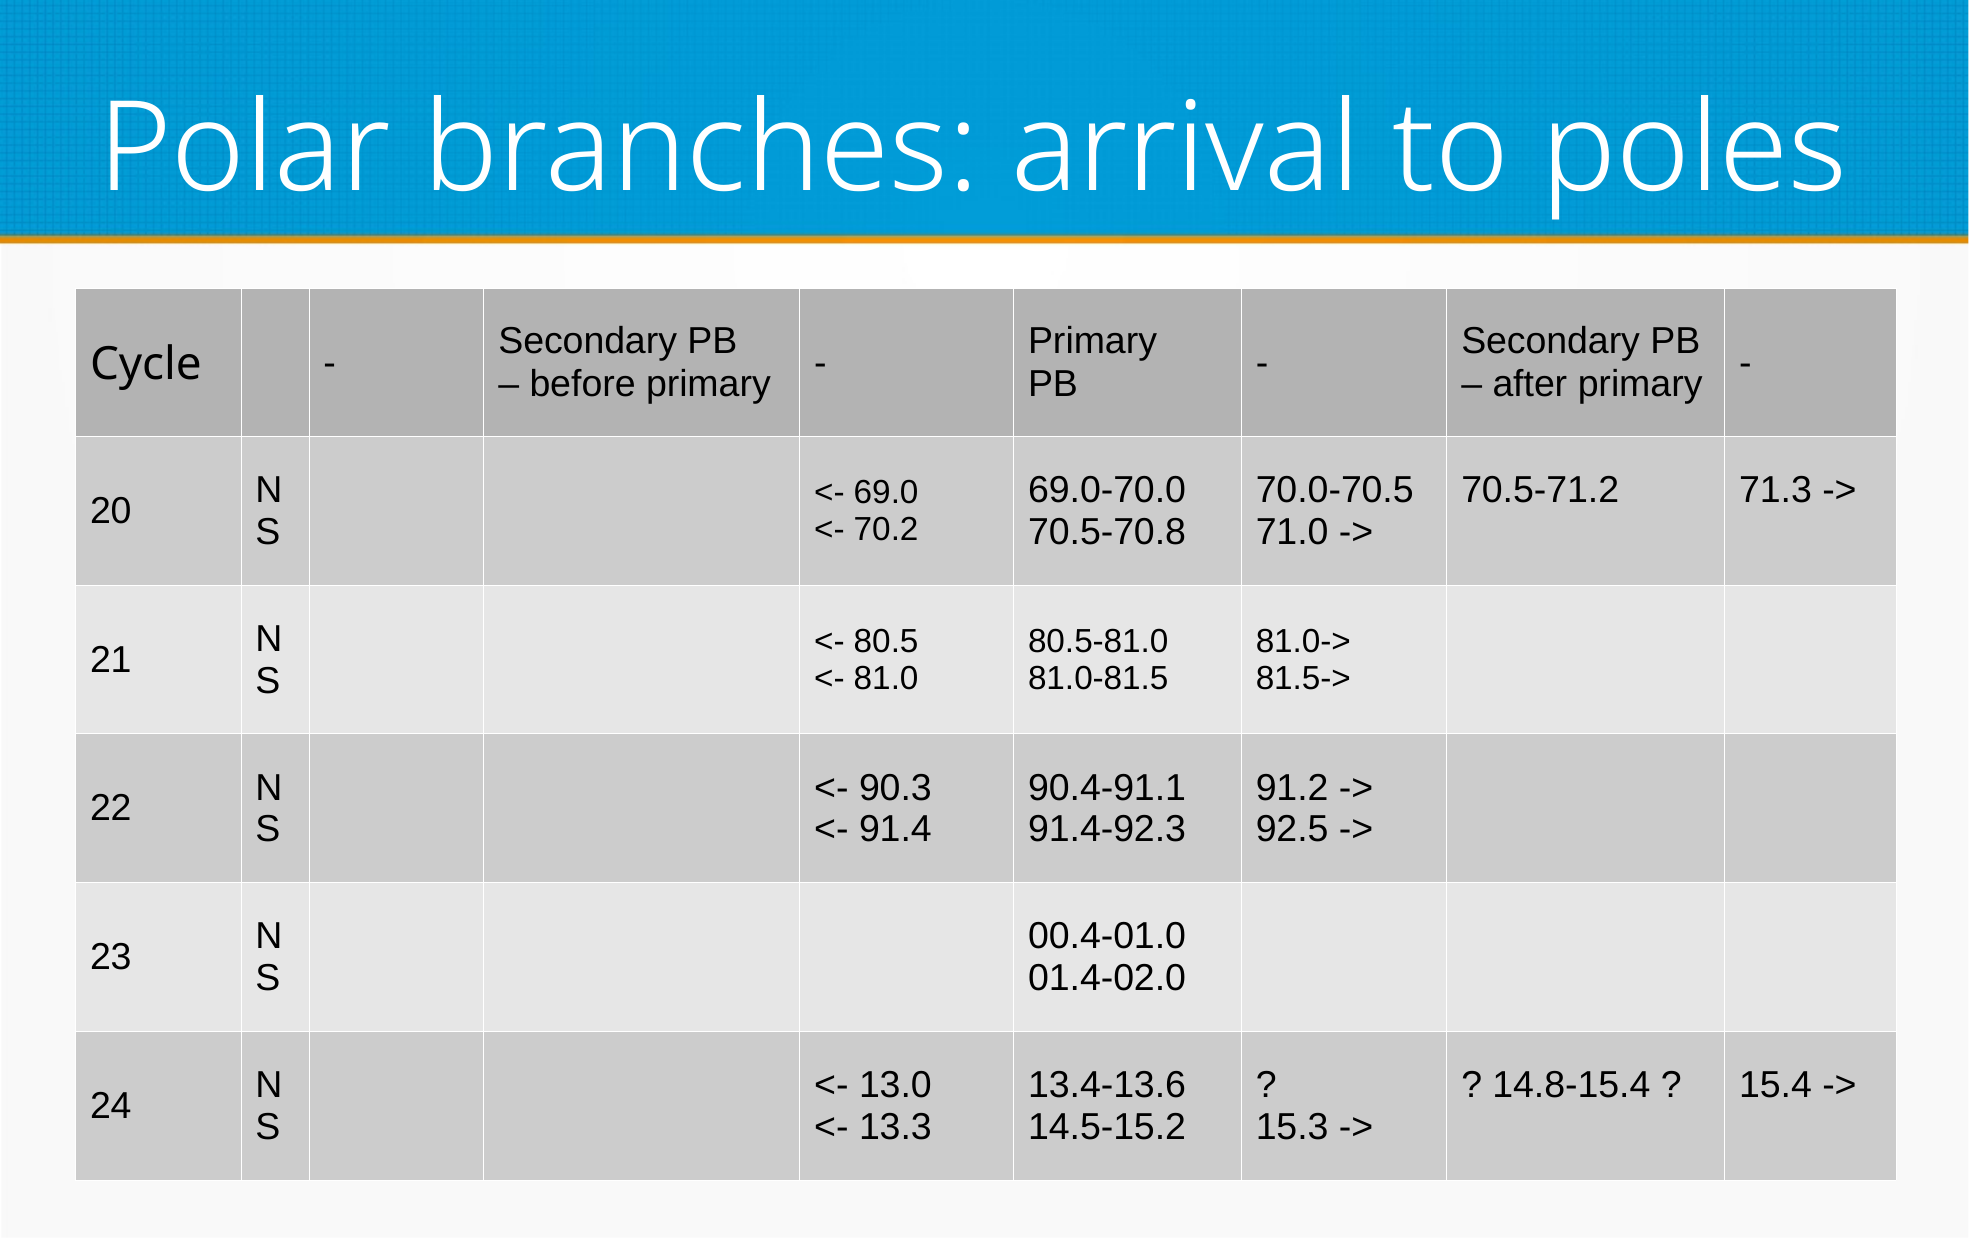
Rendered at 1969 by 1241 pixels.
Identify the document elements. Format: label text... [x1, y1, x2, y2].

table_cell [310, 883, 483, 1031]
table_header Secondary PB – after primary [1447, 289, 1724, 436]
table_cell [484, 734, 799, 882]
table_cell 20 [76, 437, 241, 585]
table_cell [1725, 883, 1896, 1031]
table_cell [1447, 586, 1724, 733]
table_cell N S [242, 586, 309, 733]
table_cell ? 15.3 -> [1242, 1032, 1446, 1180]
table_cell [484, 883, 799, 1031]
table_cell N S [242, 883, 309, 1031]
table_cell [310, 734, 483, 882]
table_cell [1242, 883, 1446, 1031]
table_header - [310, 289, 483, 436]
table_cell 90.4-91.1 91.4-92.3 [1014, 734, 1241, 882]
table_cell ? 14.8-15.4 ? [1447, 1032, 1724, 1180]
table_header Secondary PB – before primary [484, 289, 799, 436]
table_cell N S [242, 1032, 309, 1180]
table_cell [484, 586, 799, 733]
table_cell <- 80.5 <- 81.0 [800, 586, 1013, 733]
table_cell 13.4-13.6 14.5-15.2 [1014, 1032, 1241, 1180]
table_cell 23 [76, 883, 241, 1031]
title Polar branches: arrival to poles [98, 19, 1870, 227]
table_cell 71.3 -> [1725, 437, 1896, 585]
table_cell <- 69.0 <- 70.2 [800, 437, 1013, 585]
table_cell N S [242, 734, 309, 882]
table_cell 91.2 -> 92.5 -> [1242, 734, 1446, 882]
table_cell 69.0-70.0 70.5-70.8 [1014, 437, 1241, 585]
table_cell 15.4 -> [1725, 1032, 1896, 1180]
table_cell [800, 883, 1013, 1031]
picture [0, 233, 1969, 1241]
table_cell [484, 437, 799, 585]
table_cell [1447, 734, 1724, 882]
table_cell 24 [76, 1032, 241, 1180]
table_cell <- 13.0 <- 13.3 [800, 1032, 1013, 1180]
table_cell [310, 586, 483, 733]
table_cell 21 [76, 586, 241, 733]
table_cell <- 90.3 <- 91.4 [800, 734, 1013, 882]
table_cell 81.0-> 81.5-> [1242, 586, 1446, 733]
table_cell 80.5-81.0 81.0-81.5 [1014, 586, 1241, 733]
table_cell [1447, 883, 1724, 1031]
table_header - [1725, 289, 1896, 436]
table_header Primary PB [1014, 289, 1241, 436]
table_cell [484, 1032, 799, 1180]
table_cell [1725, 586, 1896, 733]
table_cell [310, 437, 483, 585]
table_cell 70.0-70.5 71.0 -> [1242, 437, 1446, 585]
table_header - [1242, 289, 1446, 436]
table_cell [310, 1032, 483, 1180]
table_cell 22 [76, 734, 241, 882]
table_header - [800, 289, 1013, 436]
table_header Cycle [76, 289, 241, 436]
table_cell 70.5-71.2 [1447, 437, 1724, 585]
table_header [242, 289, 309, 436]
table_cell 00.4-01.0 01.4-02.0 [1014, 883, 1241, 1031]
table_cell N S [242, 437, 309, 585]
table_cell [1725, 734, 1896, 882]
